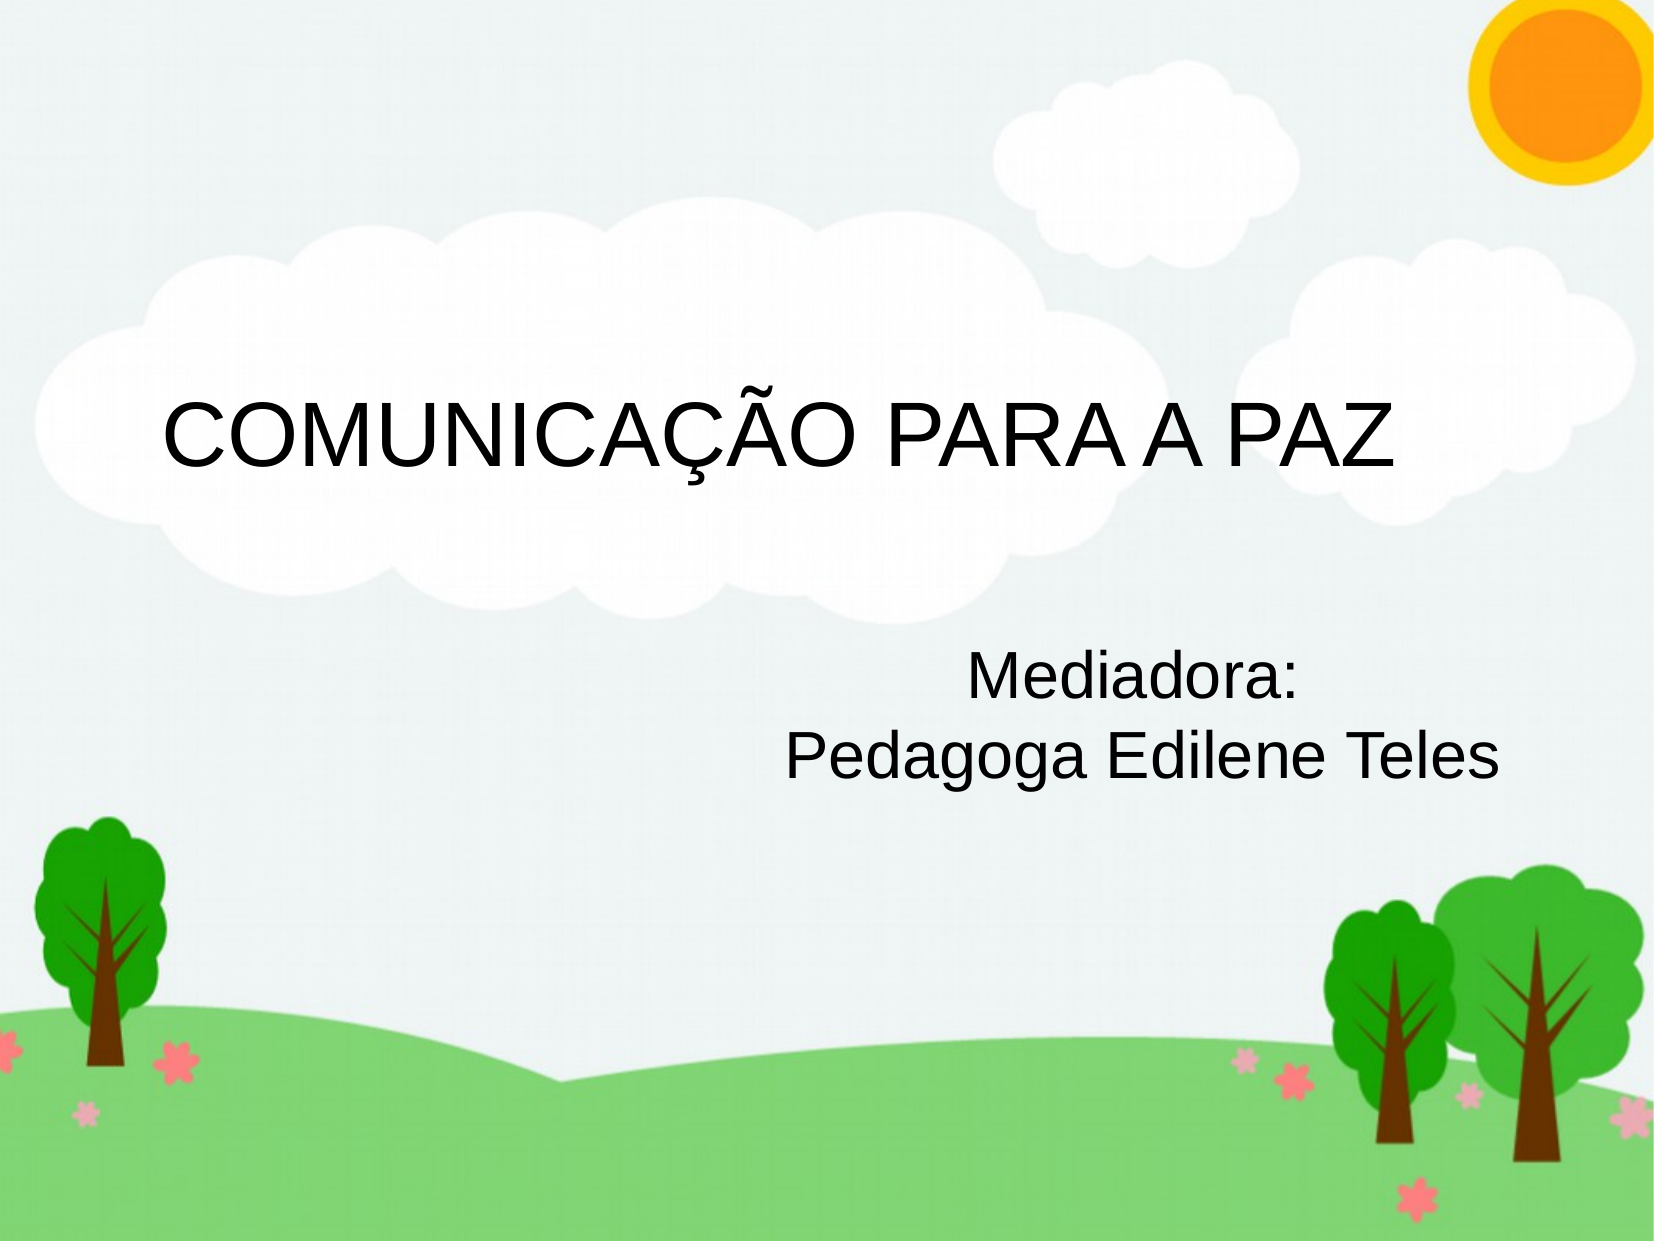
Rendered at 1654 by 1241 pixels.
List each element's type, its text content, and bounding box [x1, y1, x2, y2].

subtitle Mediadora: Pedagoga Edilene Teles [661, 632, 1624, 792]
title COMUNICAÇÃO PARA A PAZ [47, 283, 1512, 577]
picture [0, 0, 1654, 1241]
